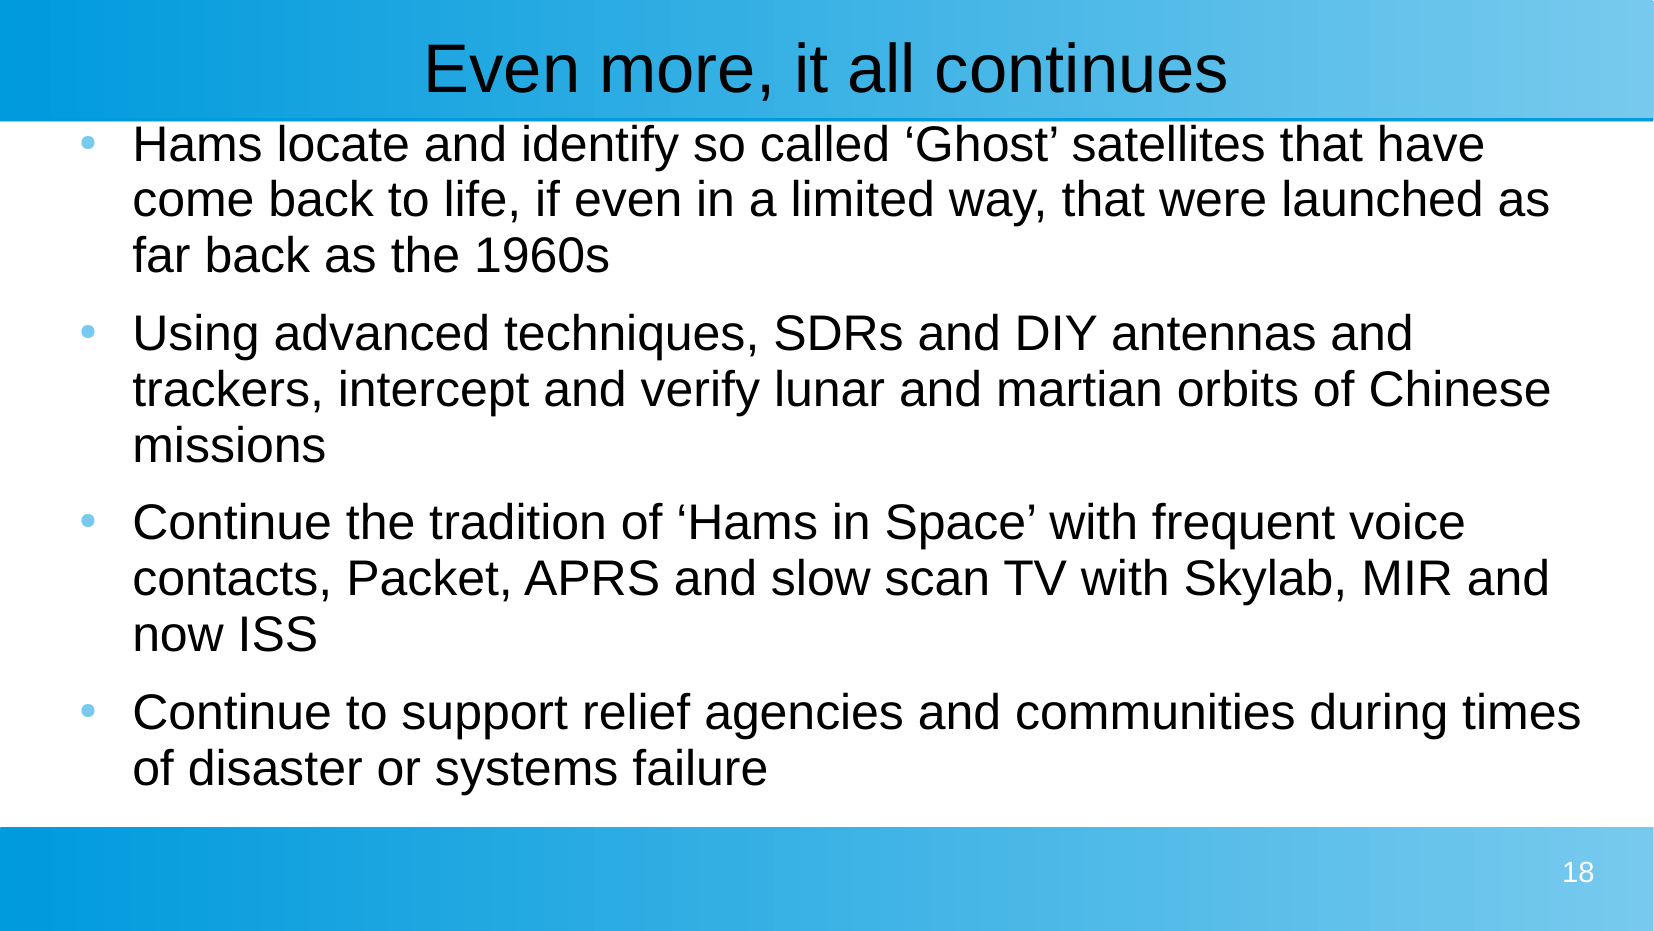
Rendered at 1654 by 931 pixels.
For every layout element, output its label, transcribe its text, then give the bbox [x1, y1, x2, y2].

title Even more, it all continues [59, 29, 1595, 108]
list Hams locate and identify so called ‘Ghost’ satellites that have come back to life, if even in a limited way, that were launched as far back as the 1960s Using advanced techniques, SDRs and DIY antennas and trackers, intercept and verify lunar and martian orbits of Chinese missions Continue the tradition of ‘Hams in Space’ with frequent voice contacts, Packet, APRS and slow scan TV with Skylab, MIR and now ISS Continue to support relief agencies and communities during times of disaster or systems failure [61, 115, 1597, 707]
